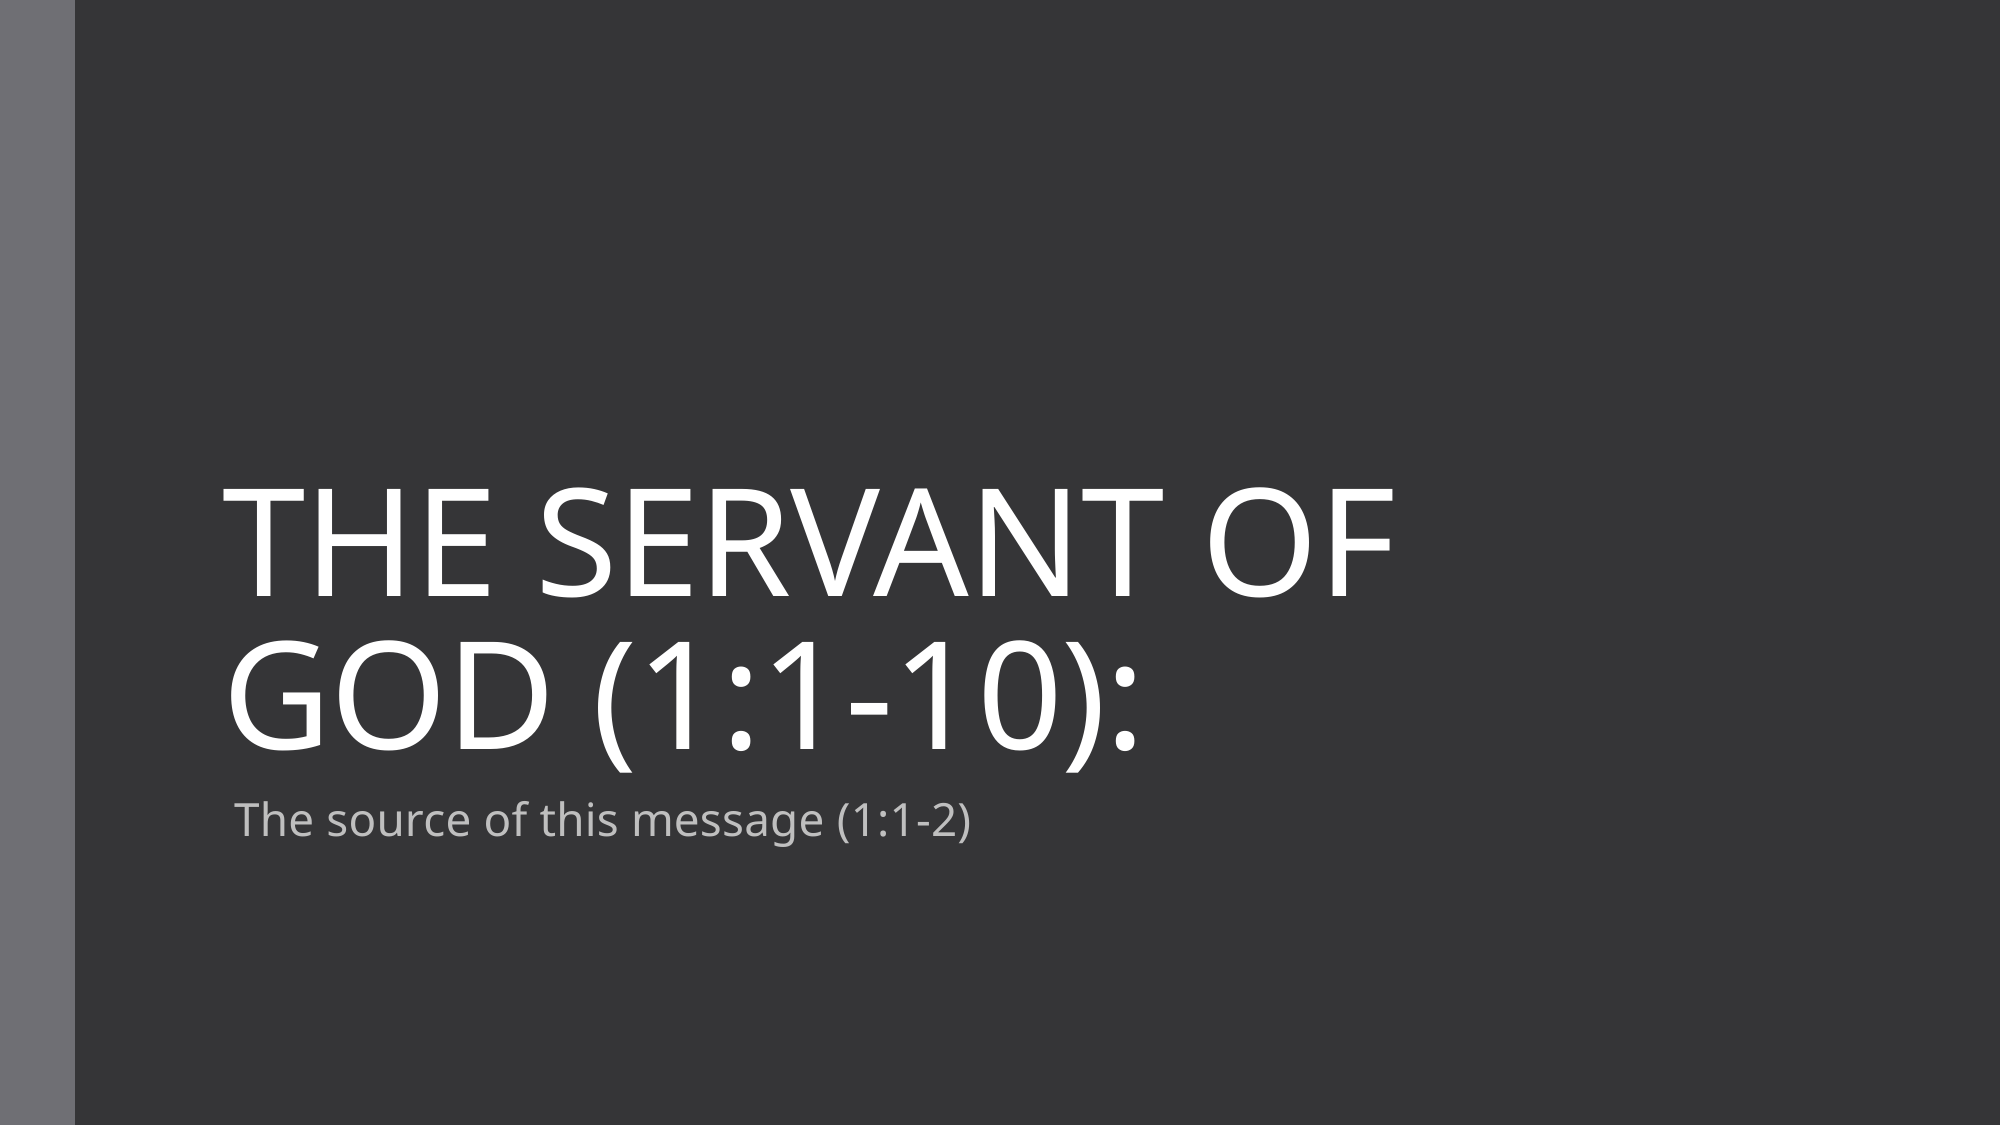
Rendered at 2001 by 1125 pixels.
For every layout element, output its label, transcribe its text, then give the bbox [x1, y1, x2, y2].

title THE SERVANT OF GOD (1:1-10): [206, 124, 1752, 787]
subtitle The source of this message (1:1-2) [206, 787, 1752, 1066]
